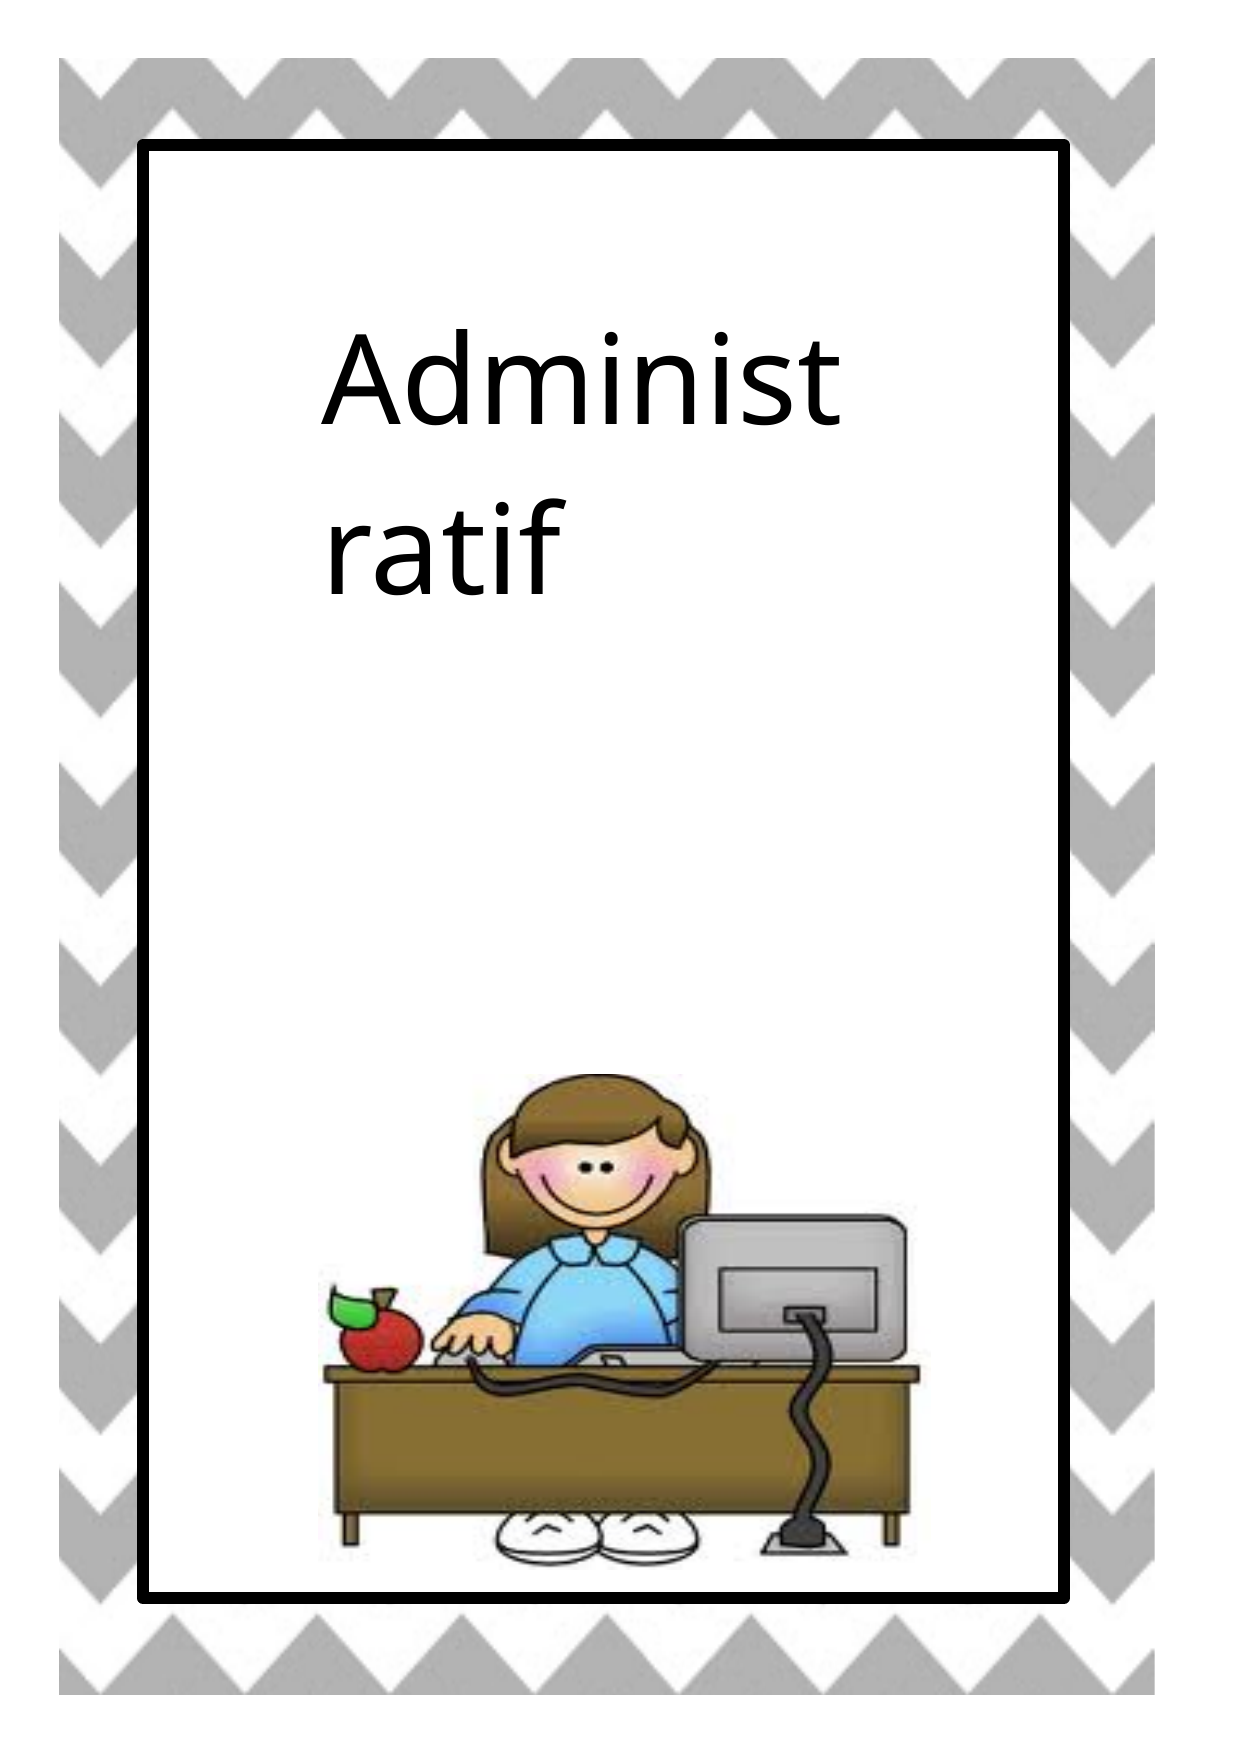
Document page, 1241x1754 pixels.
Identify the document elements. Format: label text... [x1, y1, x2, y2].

text_box [142, 145, 1065, 1599]
picture [59, 58, 1155, 1695]
text_box Administratif [307, 283, 898, 452]
